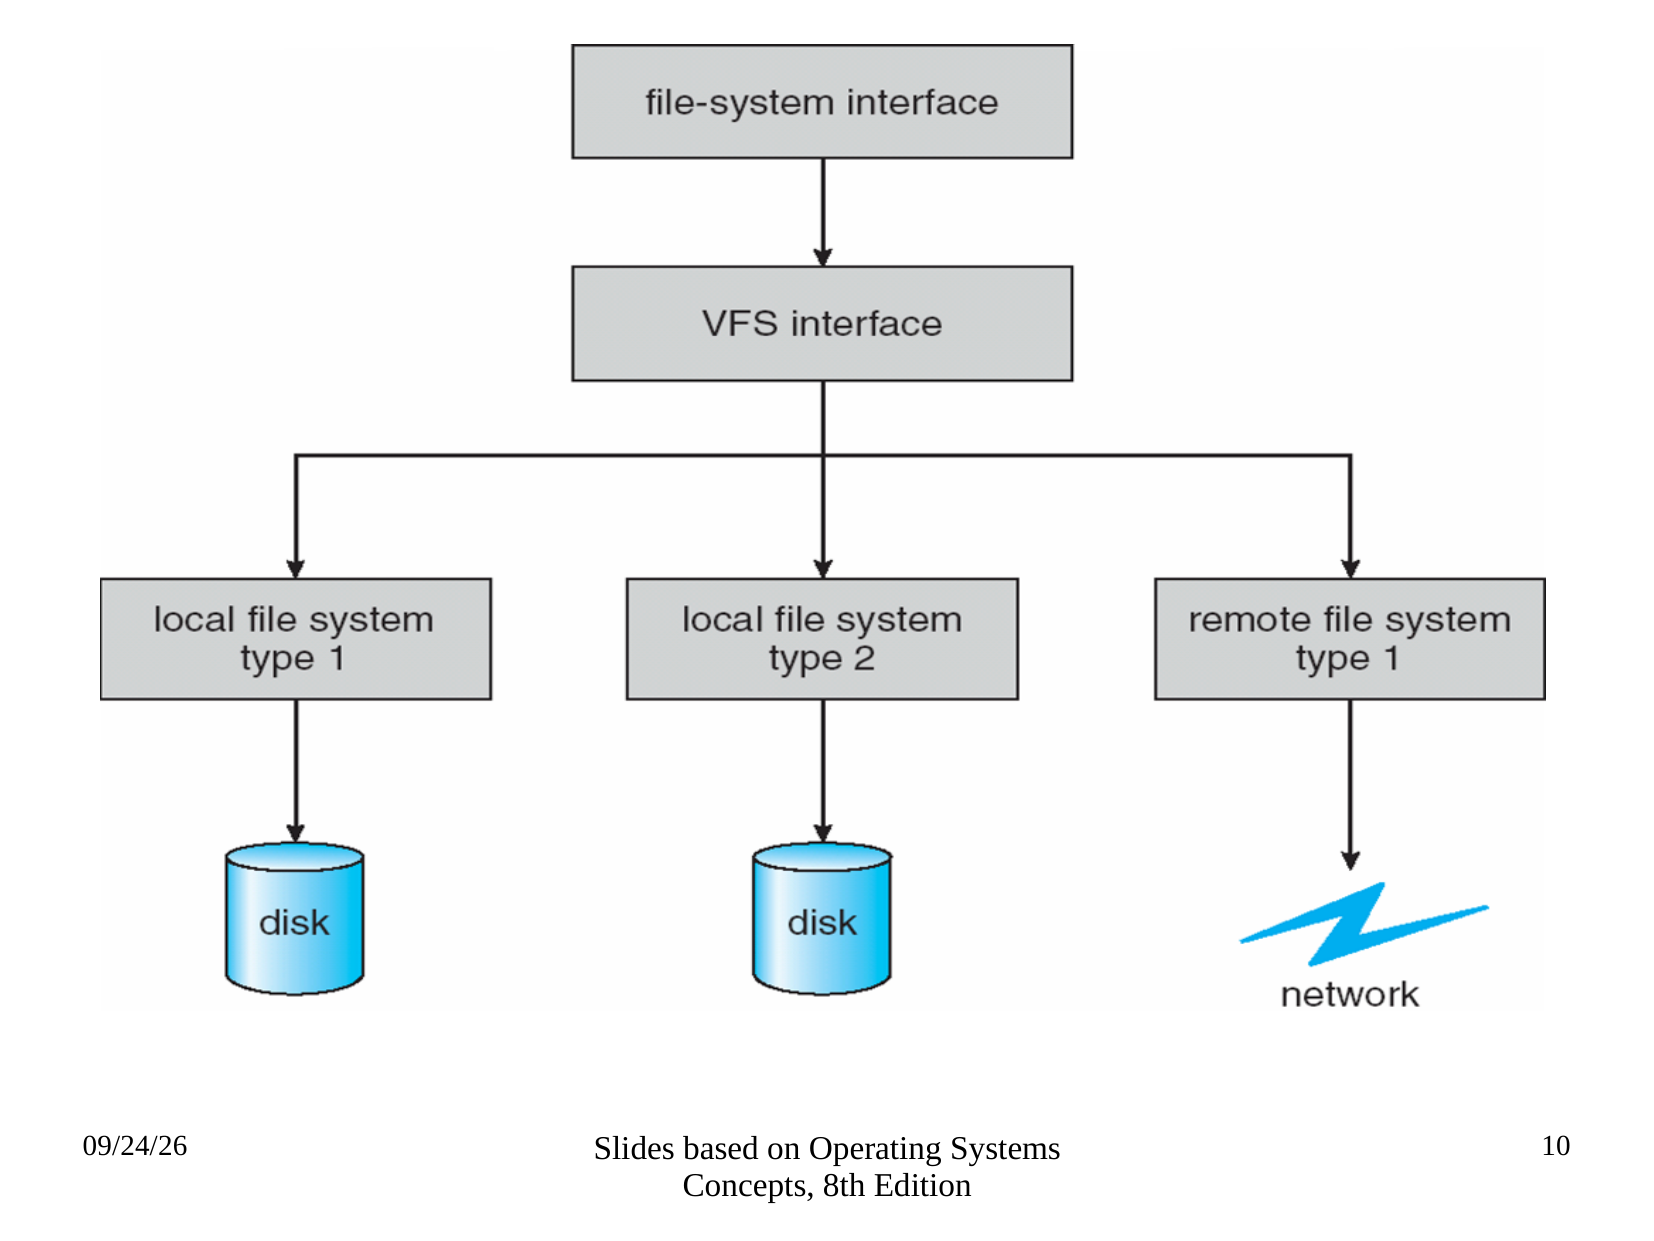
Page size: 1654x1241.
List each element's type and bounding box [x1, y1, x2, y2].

picture [100, 44, 1546, 1012]
